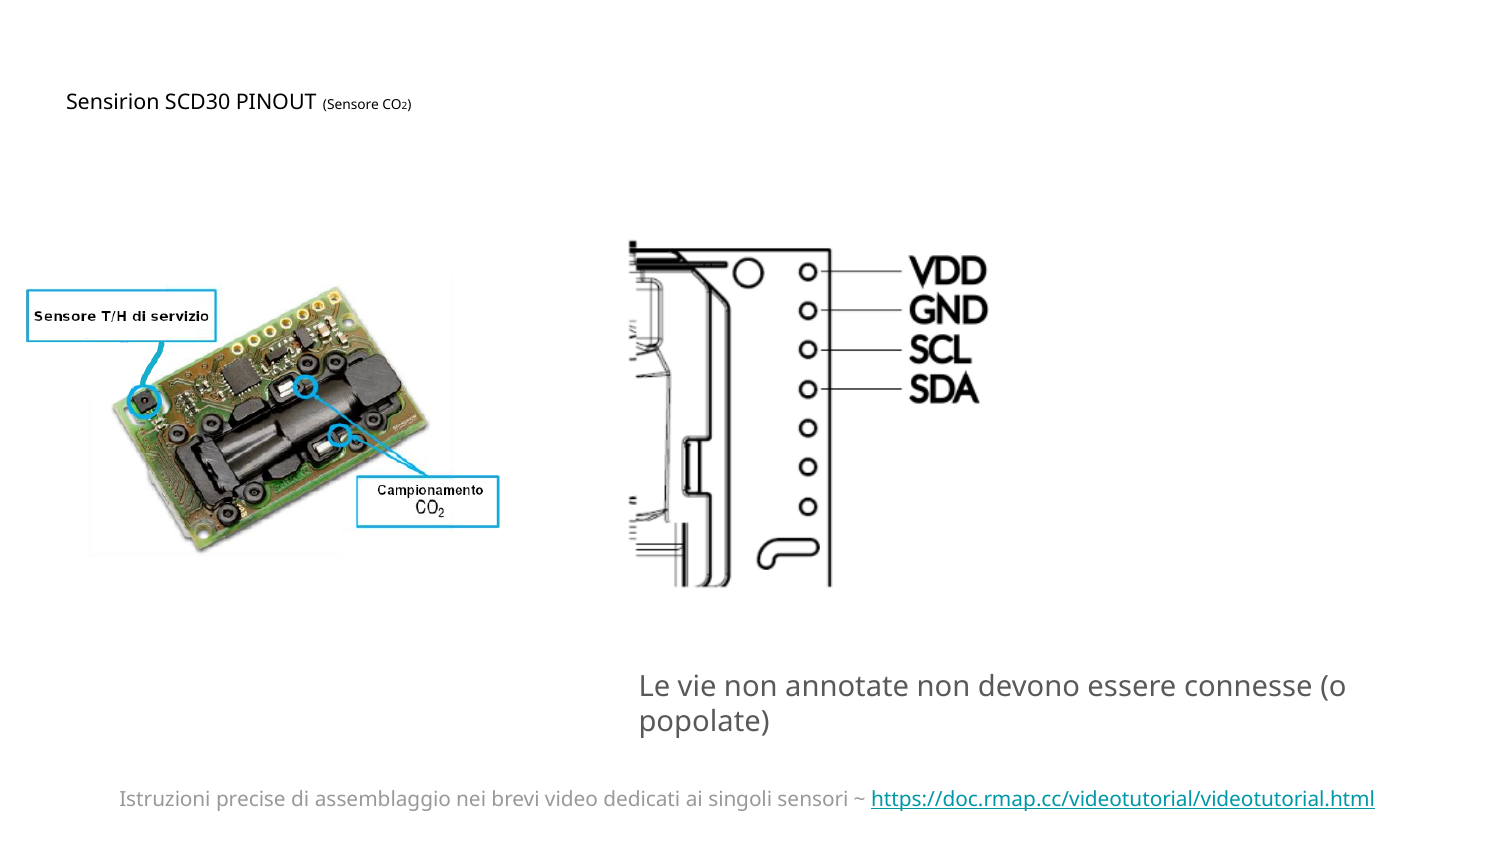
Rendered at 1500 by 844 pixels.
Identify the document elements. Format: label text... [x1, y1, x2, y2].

picture [579, 200, 1079, 667]
text_box Istruzioni precise di assemblaggio nei brevi video dedicati ai singoli sensori ~ https://doc.rmap.cc/videotutorial/videotutorial.html [0, 770, 1500, 829]
picture [18, 275, 513, 569]
text_box Le vie non annotate non devono essere connesse (o popolate) [623, 652, 1466, 753]
title Sensirion SCD30 PINOUT (Sensore CO2) [51, 72, 1100, 167]
